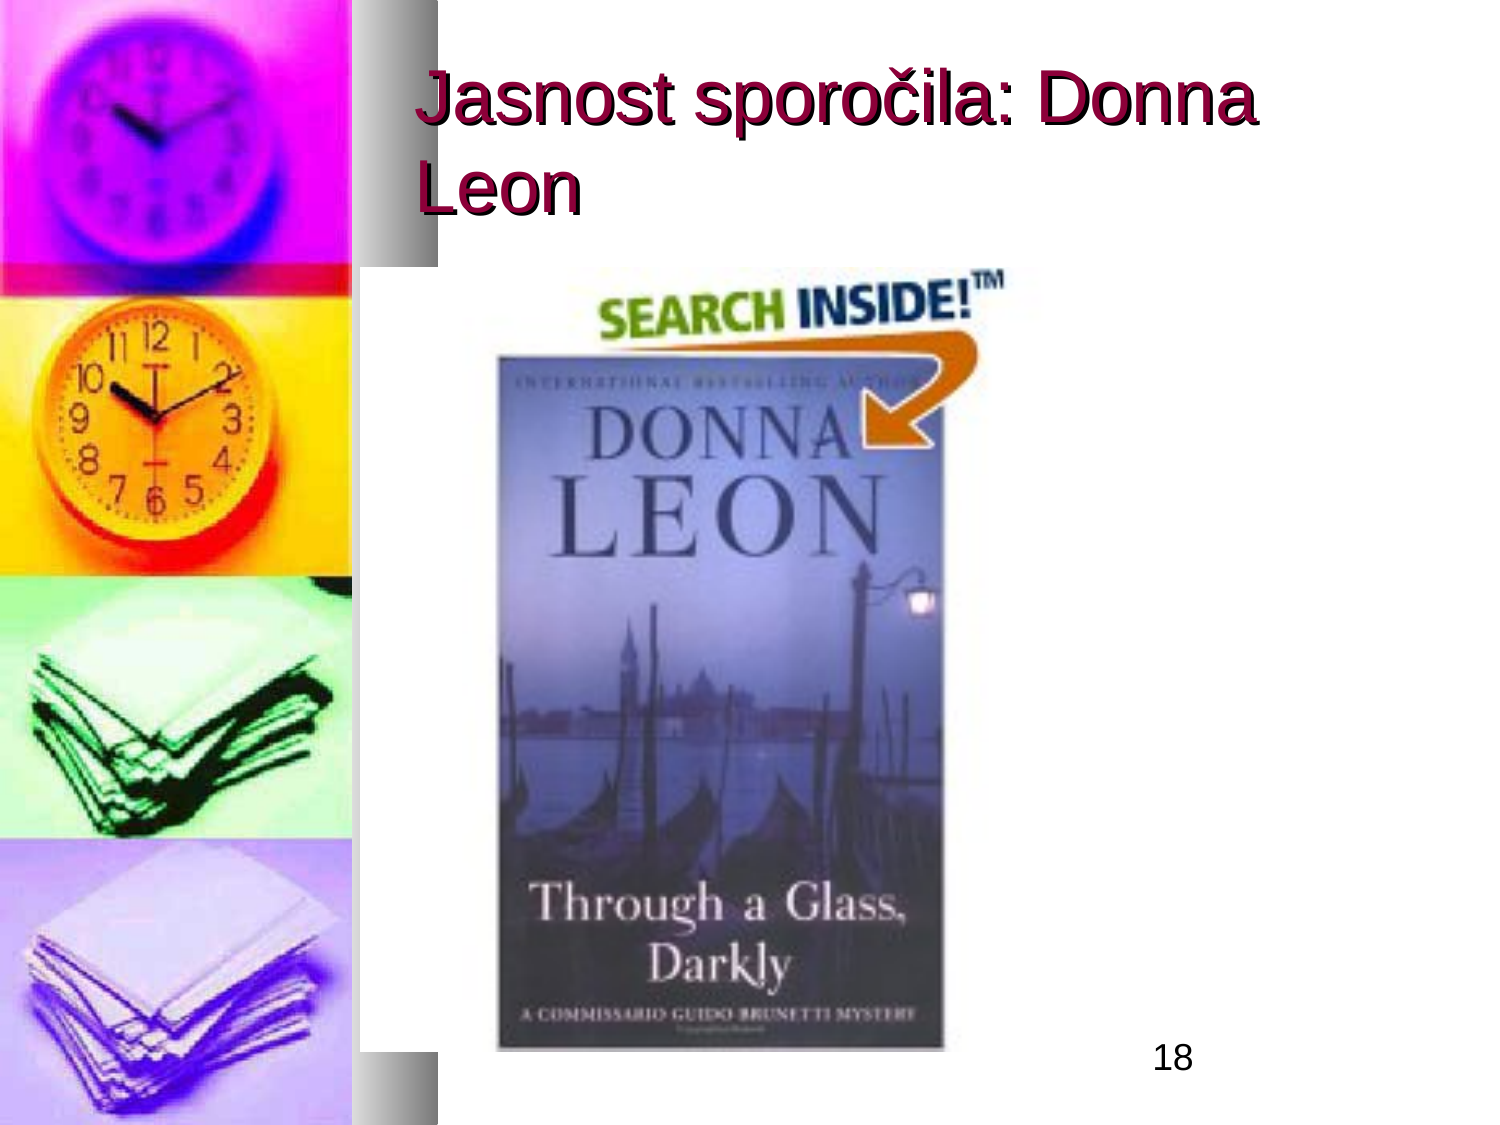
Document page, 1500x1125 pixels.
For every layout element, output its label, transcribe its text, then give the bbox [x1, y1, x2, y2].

picture [0, 0, 352, 1125]
picture [360, 267, 1145, 1052]
title Jasnost sporočila: Donna Leon [399, 37, 1450, 238]
